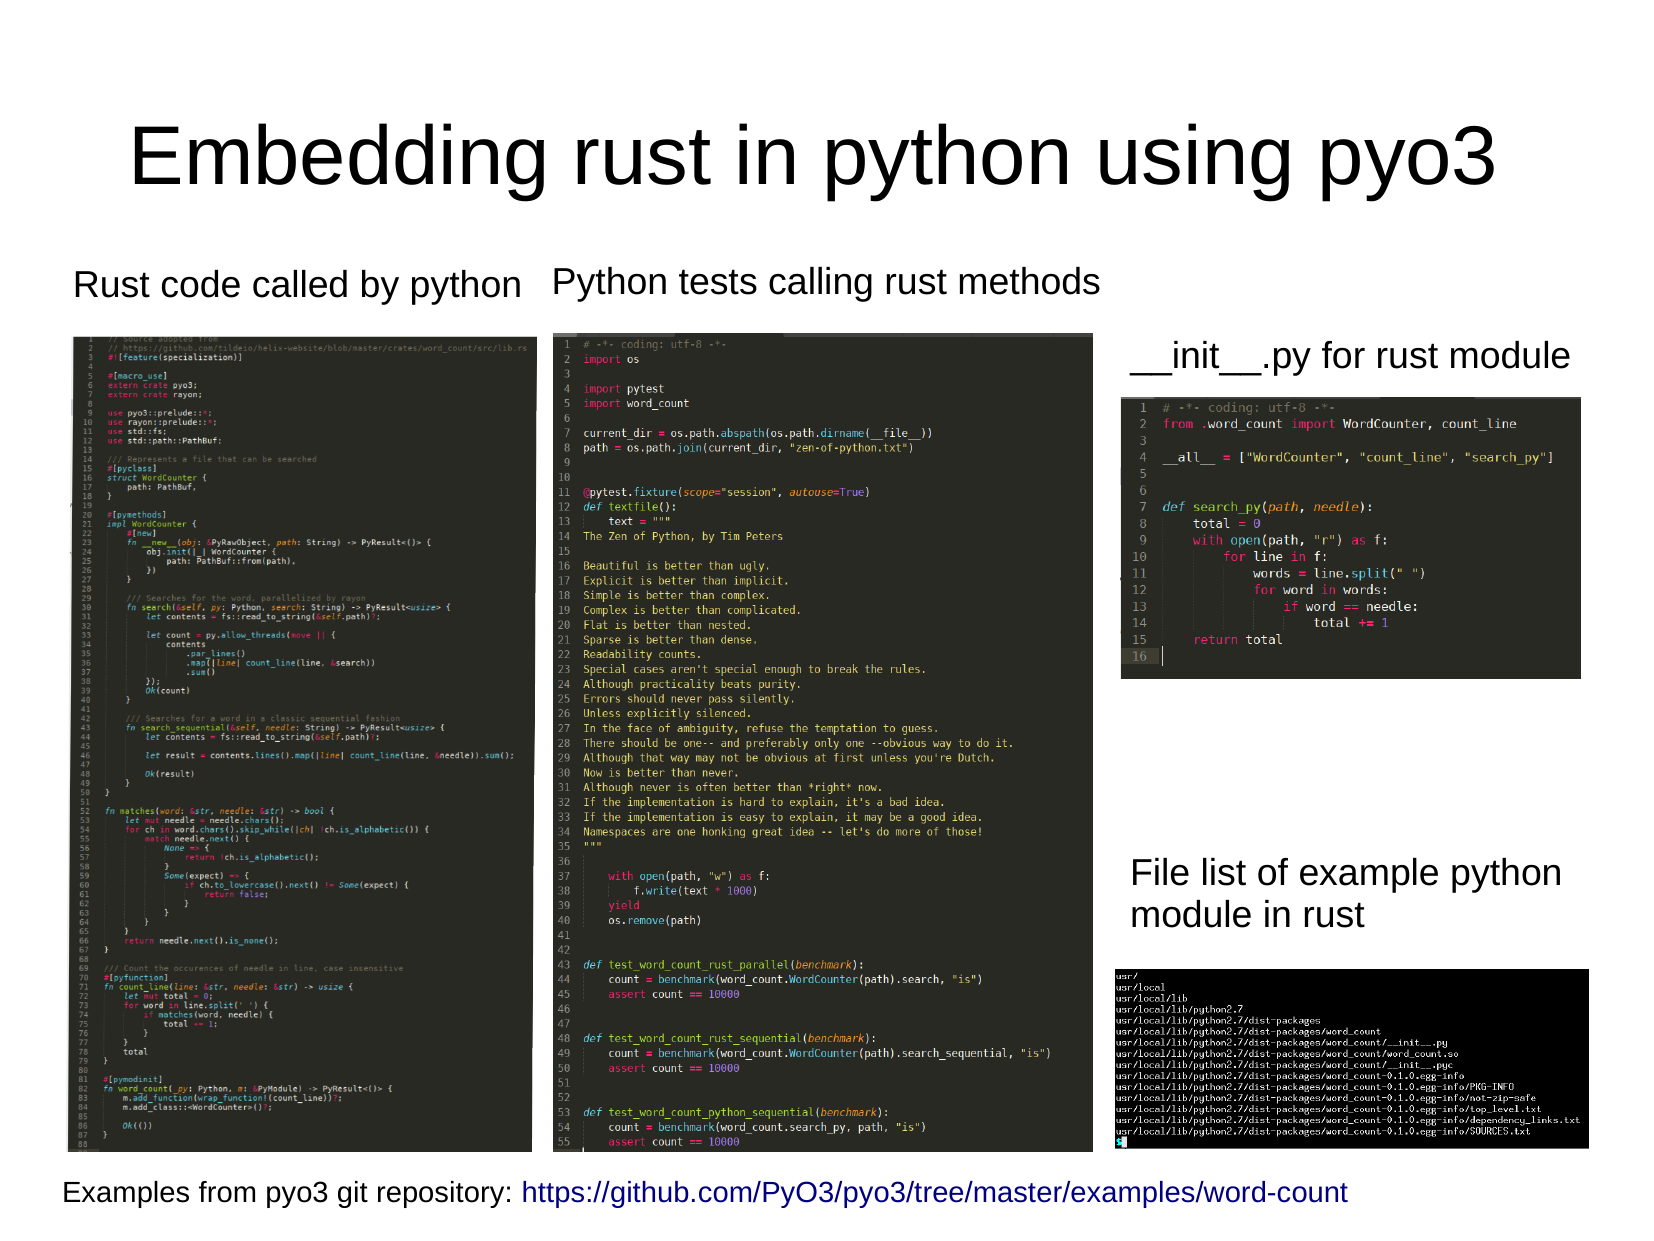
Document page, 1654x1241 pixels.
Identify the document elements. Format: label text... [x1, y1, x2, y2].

text_box Rust code called by python [58, 255, 537, 313]
text_box __init__.py for rust module [1115, 326, 1587, 384]
text_box File list of example python module in rust [1115, 844, 1589, 944]
picture [1115, 969, 1589, 1149]
picture [1120, 397, 1581, 679]
text_box Examples from pyo3 git repository: https://github.com/PyO3/pyo3/tree/master/examples/word-count [47, 1168, 1477, 1217]
picture [65, 336, 537, 1152]
picture [553, 333, 1093, 1152]
title Embedding rust in python using pyo3 [82, 49, 1571, 257]
text_box Python tests calling rust methods [536, 253, 1117, 311]
